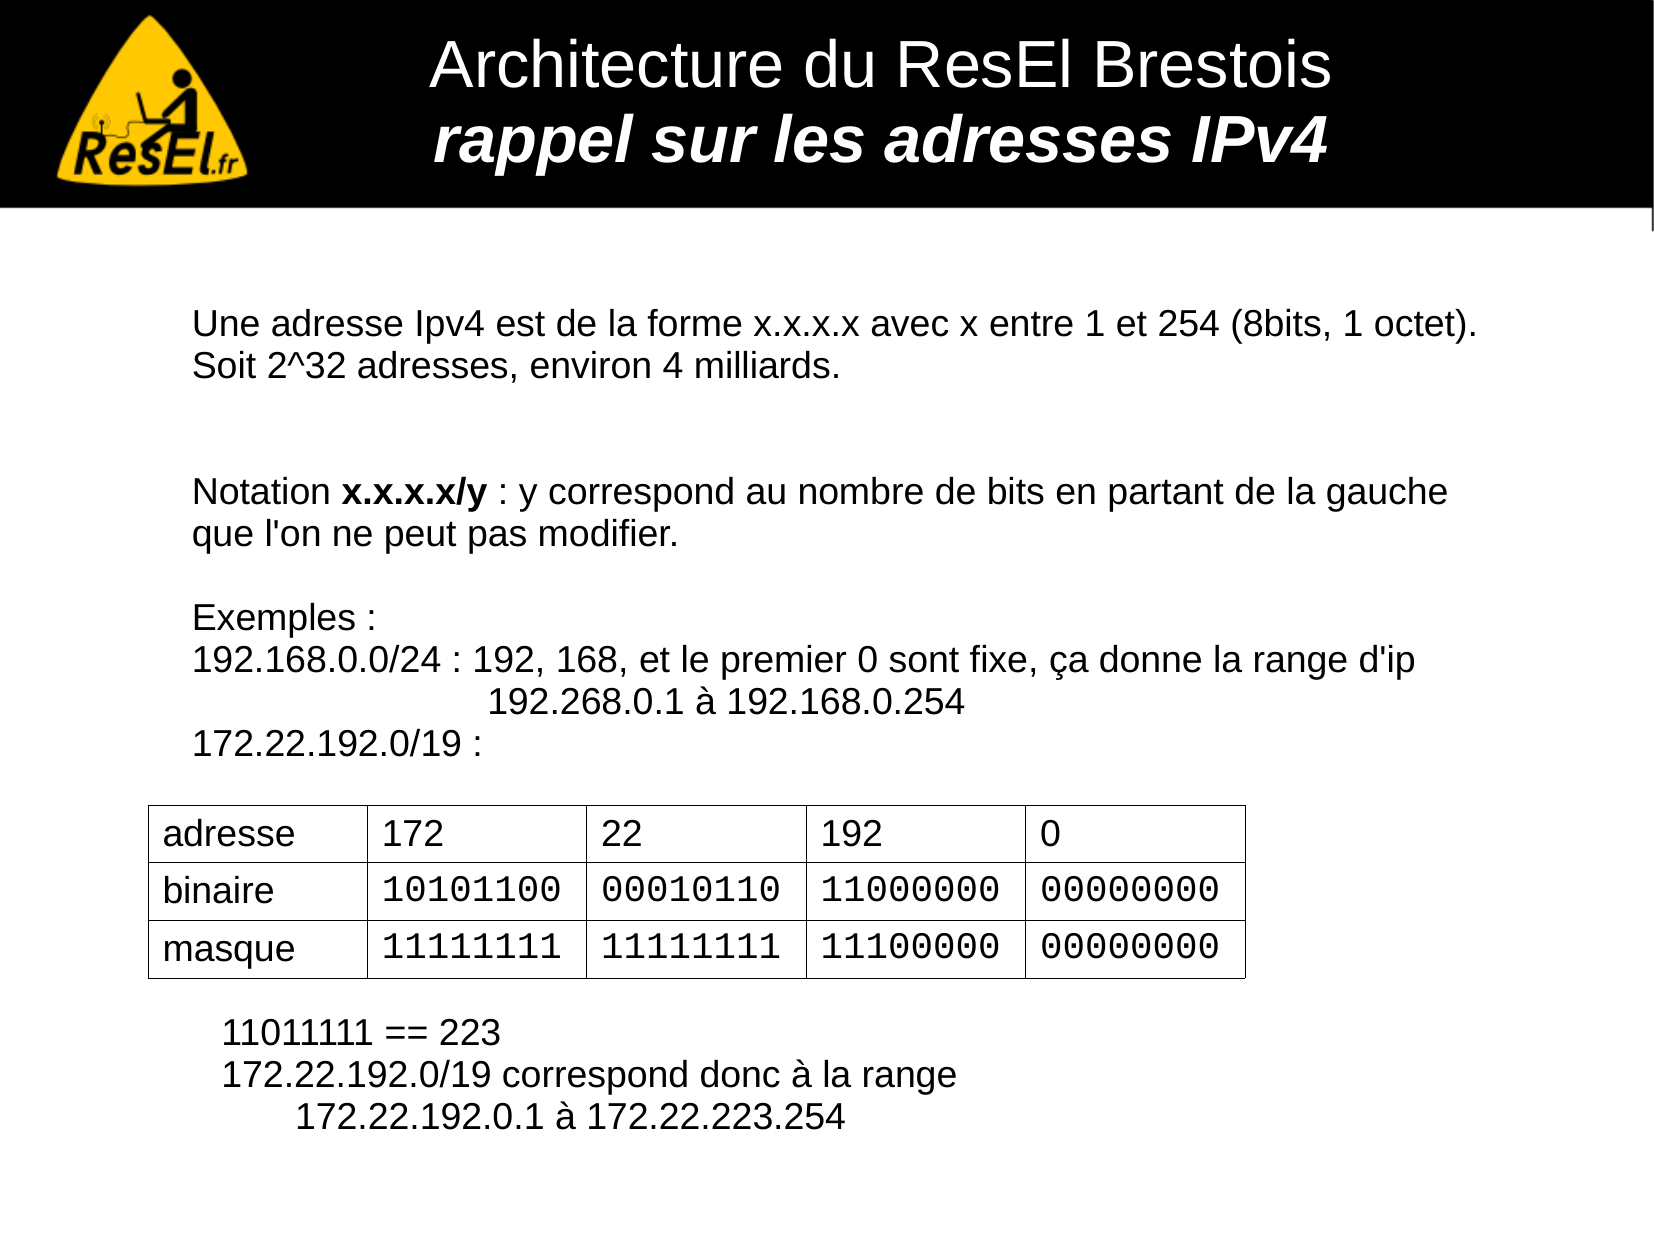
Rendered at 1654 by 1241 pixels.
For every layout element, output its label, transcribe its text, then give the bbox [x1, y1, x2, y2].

text_box Une adresse Ipv4 est de la forme x.x.x.x avec x entre 1 et 254 (8bits, 1 octet). Soit 2^32 adresses, environ 4 milliards. Notation x.x.x.x/y : y correspond au nombre de bits en partant de la gauche que l'on ne peut pas modifier. Exemples : 192.168.0.0/24 : 192, 168, et le premier 0 sont fixe, ça donne la range d'ip 192.268.0.1 à 192.168.0.254 172.22.192.0/19 : [177, 295, 1495, 814]
table_cell 00000000 [1026, 863, 1245, 920]
table_cell 10101100 [368, 863, 586, 920]
table_cell 00000000 [1026, 921, 1245, 978]
table_cell binaire [149, 863, 367, 920]
table_header adresse [149, 806, 367, 862]
title Architecture du ResEl Brestois rappel sur les adresses IPv4 [275, 27, 1488, 177]
text_box 11011111 == 223 172.22.192.0/19 correspond donc à la range 172.22.192.0.1 à 172.22.223.254 [206, 1003, 1477, 1145]
table_cell masque [149, 921, 367, 978]
table_cell 11000000 [807, 863, 1025, 920]
table_header 172 [368, 806, 586, 862]
table_cell 11111111 [368, 921, 586, 978]
table_cell 11111111 [587, 921, 806, 978]
table_header 0 [1026, 806, 1245, 862]
table_cell 11100000 [807, 921, 1025, 978]
table_cell 00010110 [587, 863, 806, 920]
picture [0, 0, 1654, 1241]
table_header 22 [587, 806, 806, 862]
table_header 192 [807, 806, 1025, 862]
